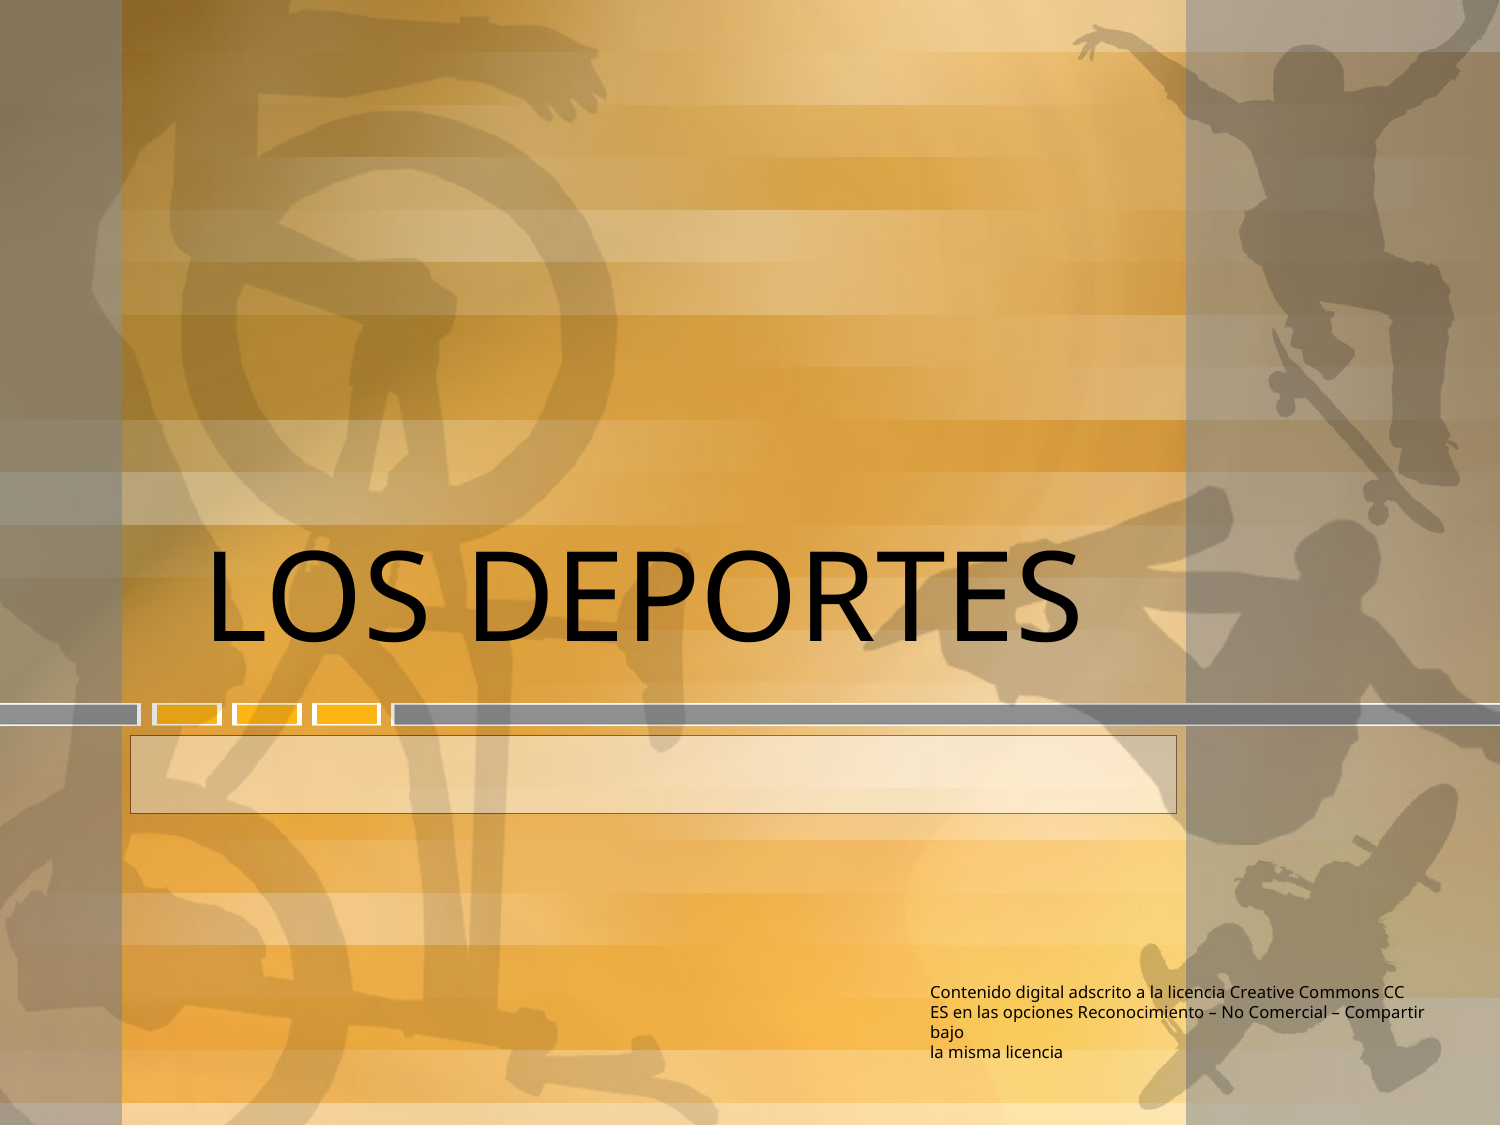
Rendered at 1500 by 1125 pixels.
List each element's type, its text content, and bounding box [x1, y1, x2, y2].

title LOS DEPORTES [137, 508, 1150, 677]
picture [0, 0, 1500, 1125]
text_box Contenido digital adscrito a la licencia Creative Commons CC ES en las opciones Reconocimiento – No Comercial – Compartir bajo la misma licencia [915, 974, 1473, 1057]
text_box [136, 730, 1162, 819]
